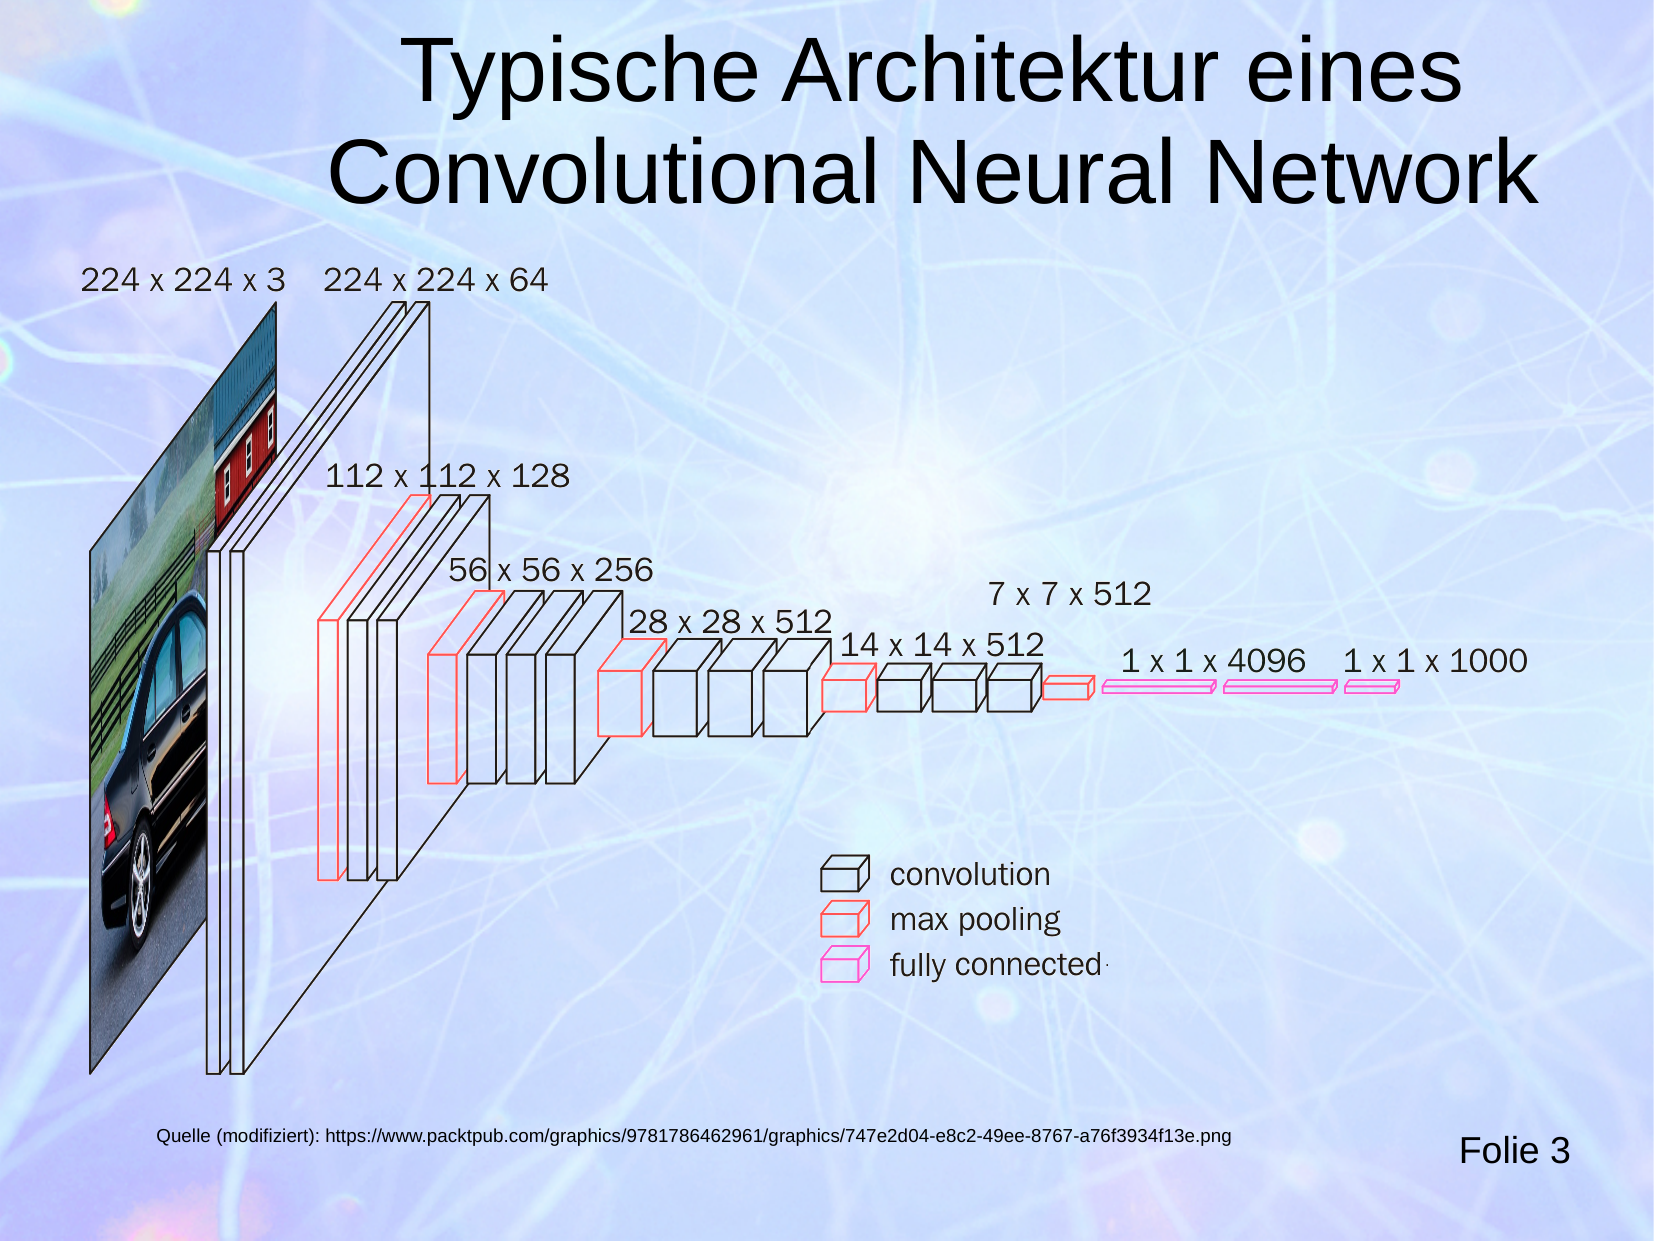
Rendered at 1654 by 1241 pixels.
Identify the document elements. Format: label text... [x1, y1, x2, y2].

picture [0, 0, 1654, 1241]
text_box Quelle (modifiziert): https://www.packtpub.com/graphics/9781786462961/graphics/747e2d04-e8c2-49ee-8767-a76f3934f13e.png [141, 1118, 1347, 1227]
title Typische Architektur eines Convolutional Neural Network [271, 17, 1595, 225]
